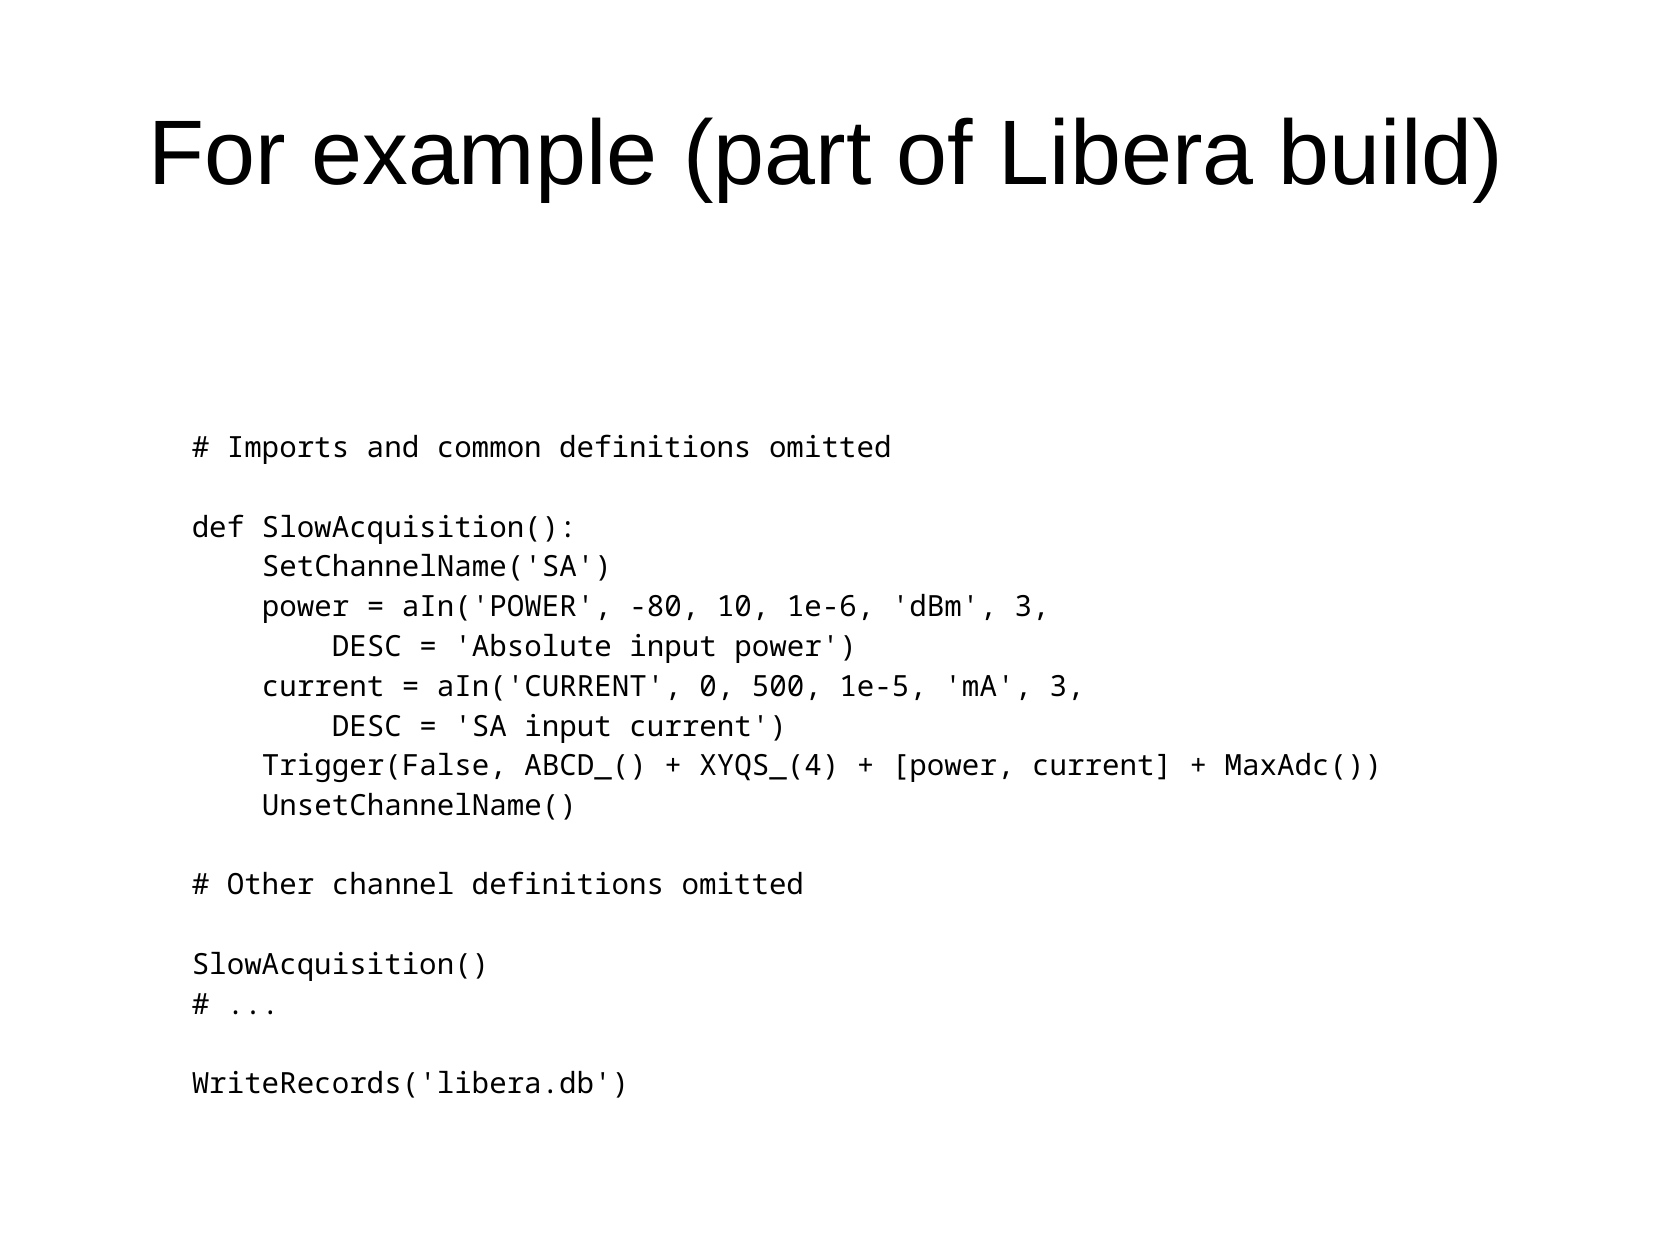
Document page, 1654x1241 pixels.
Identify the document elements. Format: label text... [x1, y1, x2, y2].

title For example (part of Libera build) [82, 49, 1571, 257]
text_box # Imports and common definitions omitted def SlowAcquisition(): SetChannelName('SA') power = aIn('POWER', -80, 10, 1e-6, 'dBm', 3, DESC = 'Absolute input power') current = aIn('CURRENT', 0, 500, 1e-5, 'mA', 3, DESC = 'SA input current') Trigger(False, ABCD_() + XYQS_(4) + [power, current] + MaxAdc()) UnsetChannelName() # Other channel definitions omitted SlowAcquisition() # ... WriteRecords('libera.db') [177, 419, 1477, 1047]
